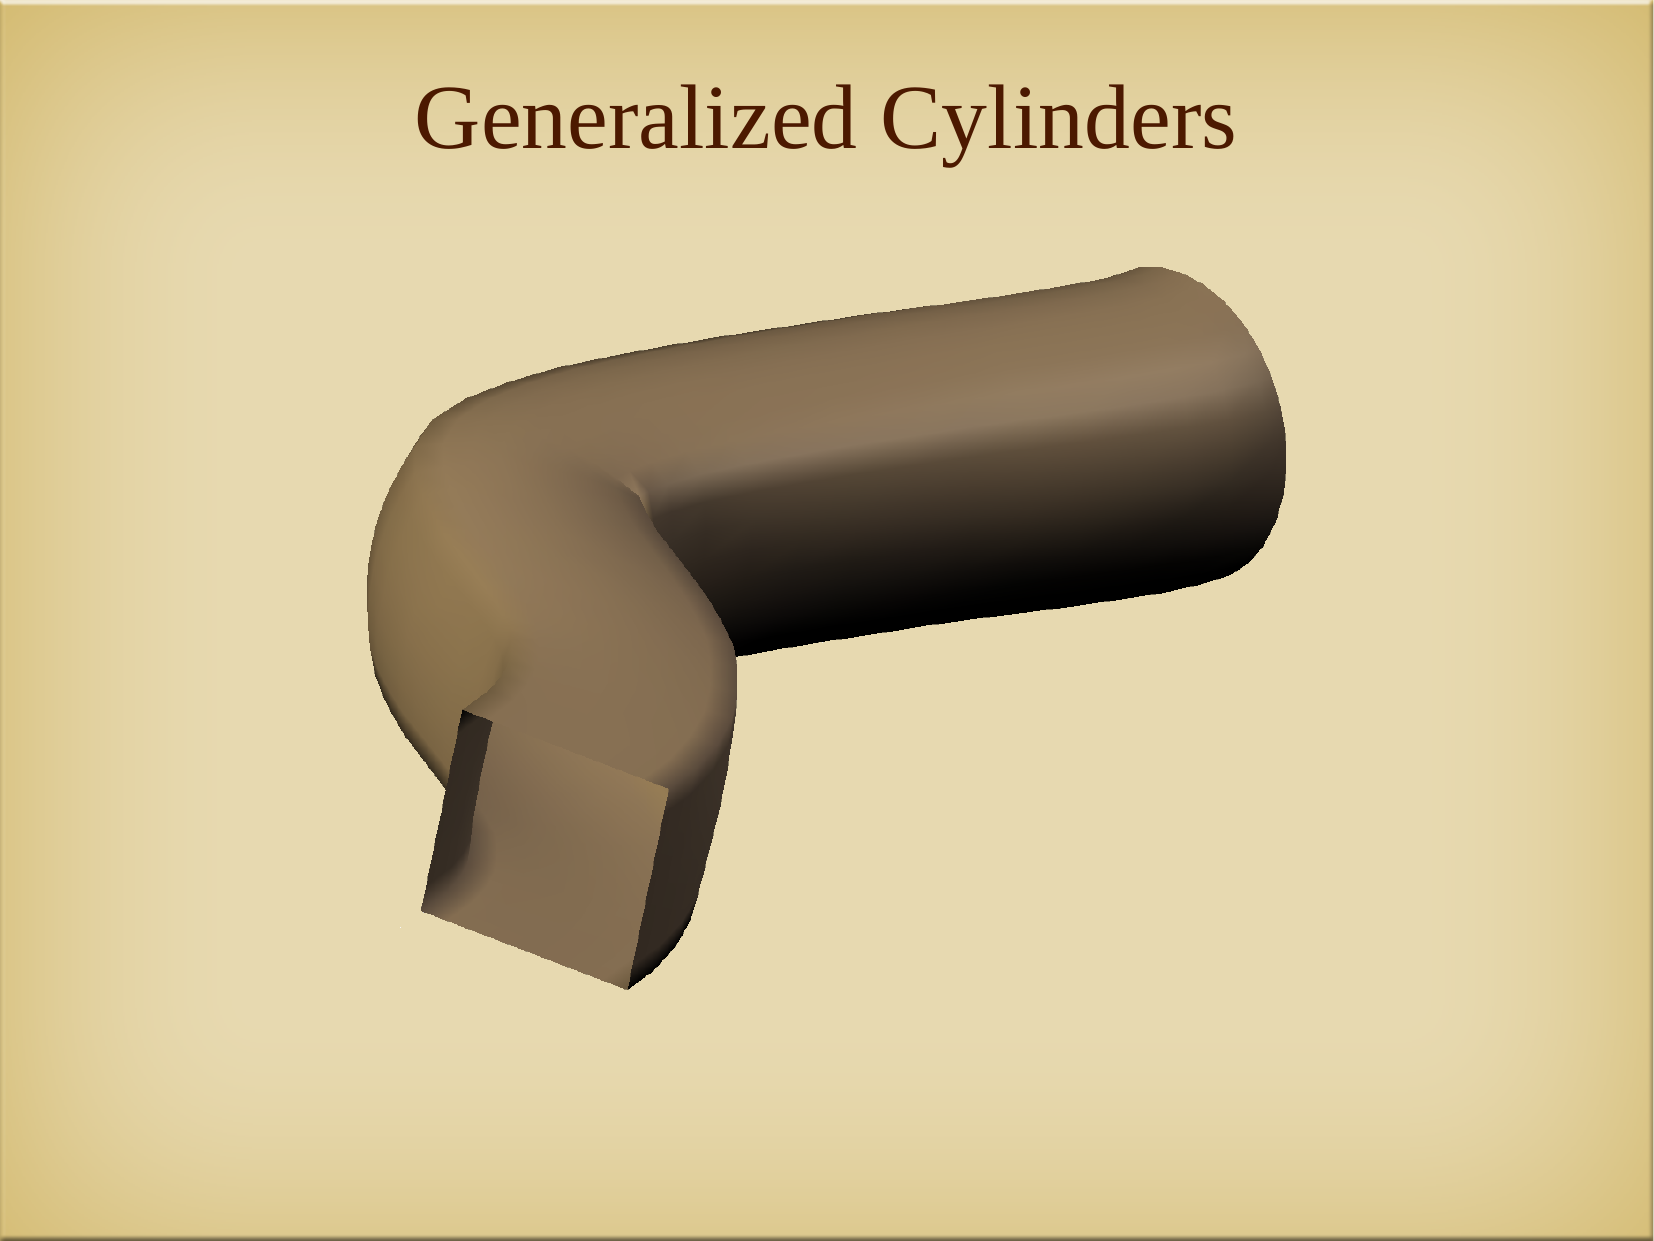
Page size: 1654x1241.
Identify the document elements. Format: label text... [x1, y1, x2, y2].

picture [0, 0, 1654, 1241]
title Generalized Cylinders [59, 58, 1595, 178]
